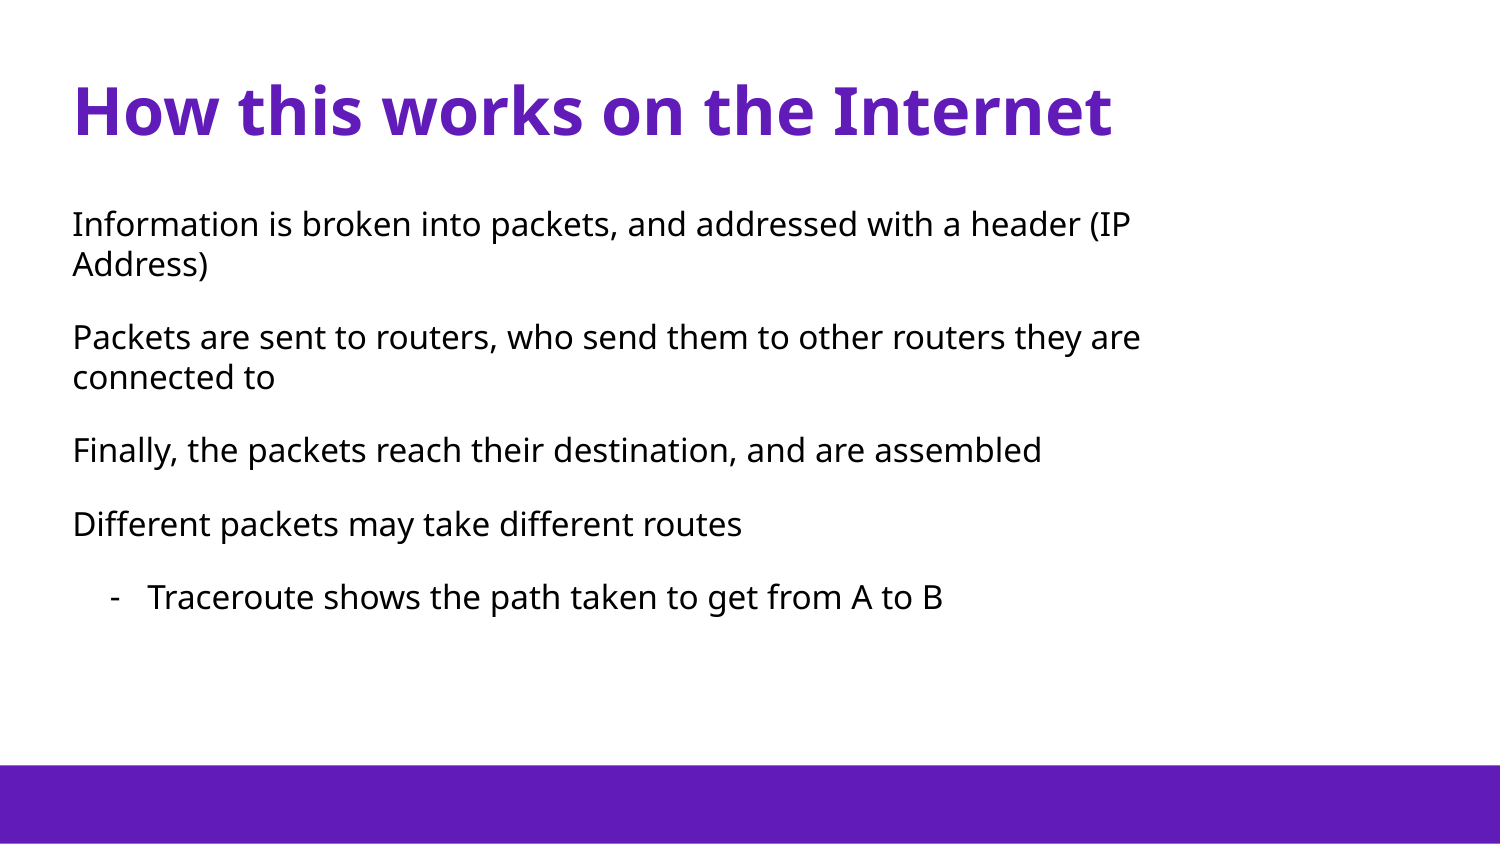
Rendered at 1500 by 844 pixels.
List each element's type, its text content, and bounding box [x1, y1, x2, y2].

list Information is broken into packets, and addressed with a header (IP Address) Packets are sent to routers, who send them to other routers they are connected to Finally, the packets reach their destination, and are assembled Different packets may take different routes Traceroute shows the path taken to get from A to B [57, 188, 1273, 709]
title How this works on the Internet [57, 54, 1273, 164]
